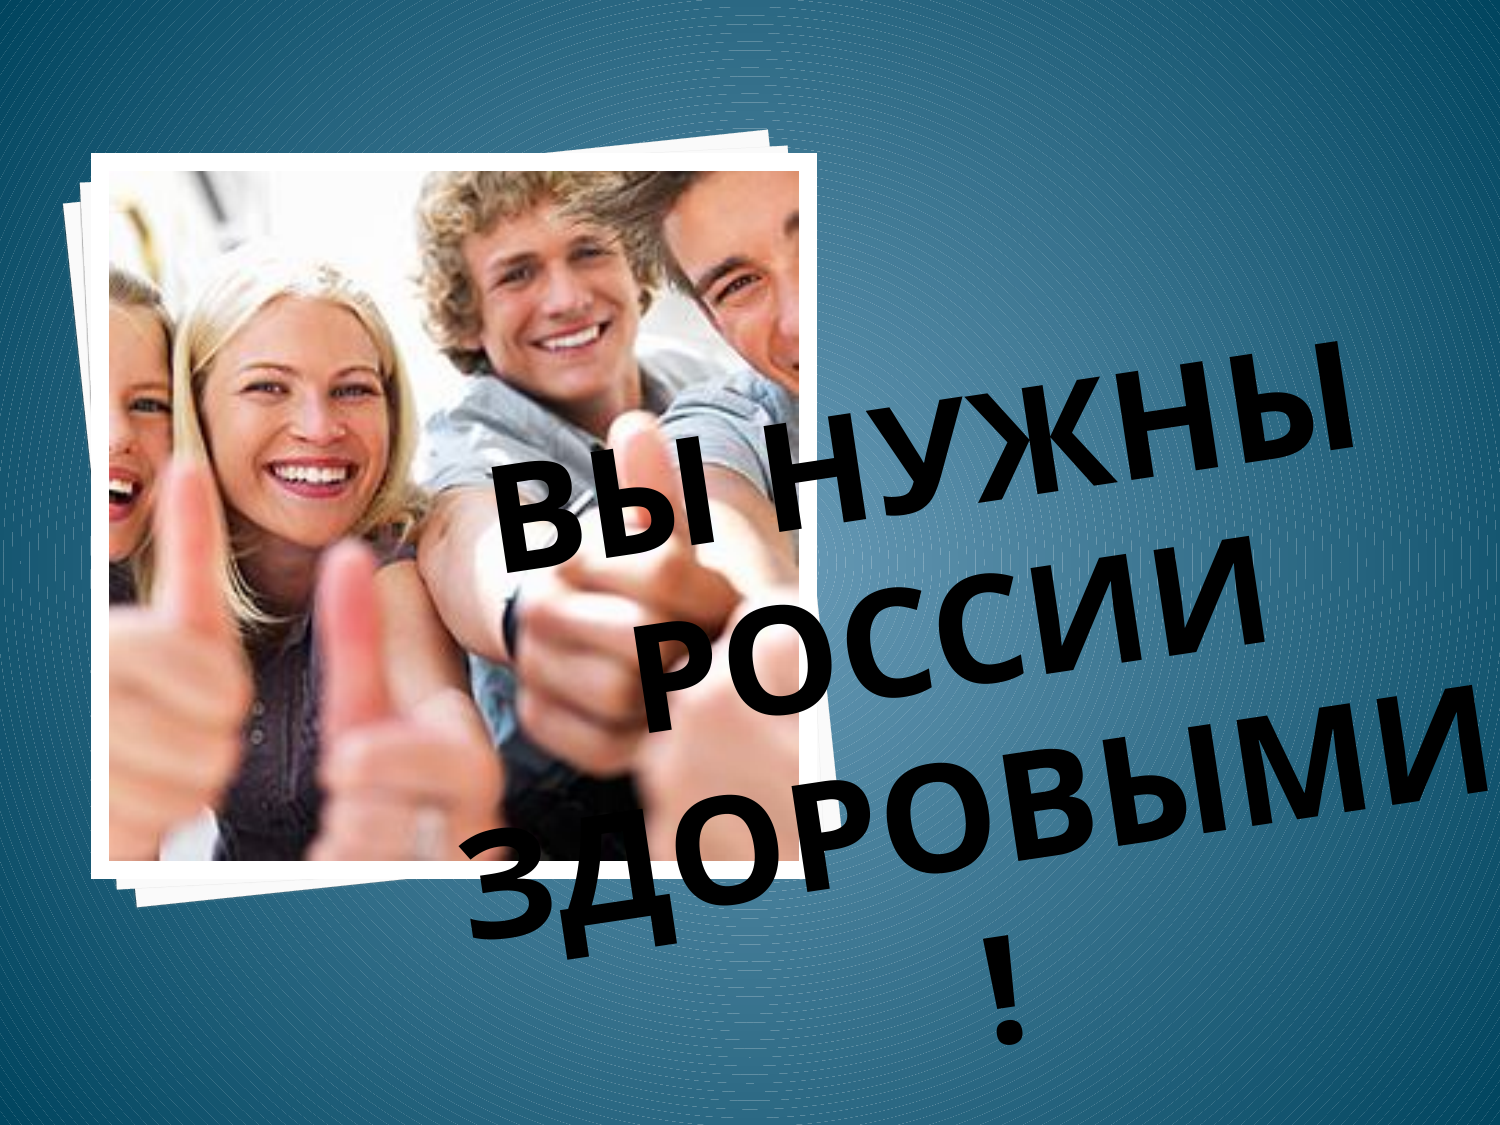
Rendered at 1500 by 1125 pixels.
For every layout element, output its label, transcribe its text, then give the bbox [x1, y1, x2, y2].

title Вы нужны России здоровыми! [338, 110, 1500, 1125]
picture [108, 170, 799, 861]
